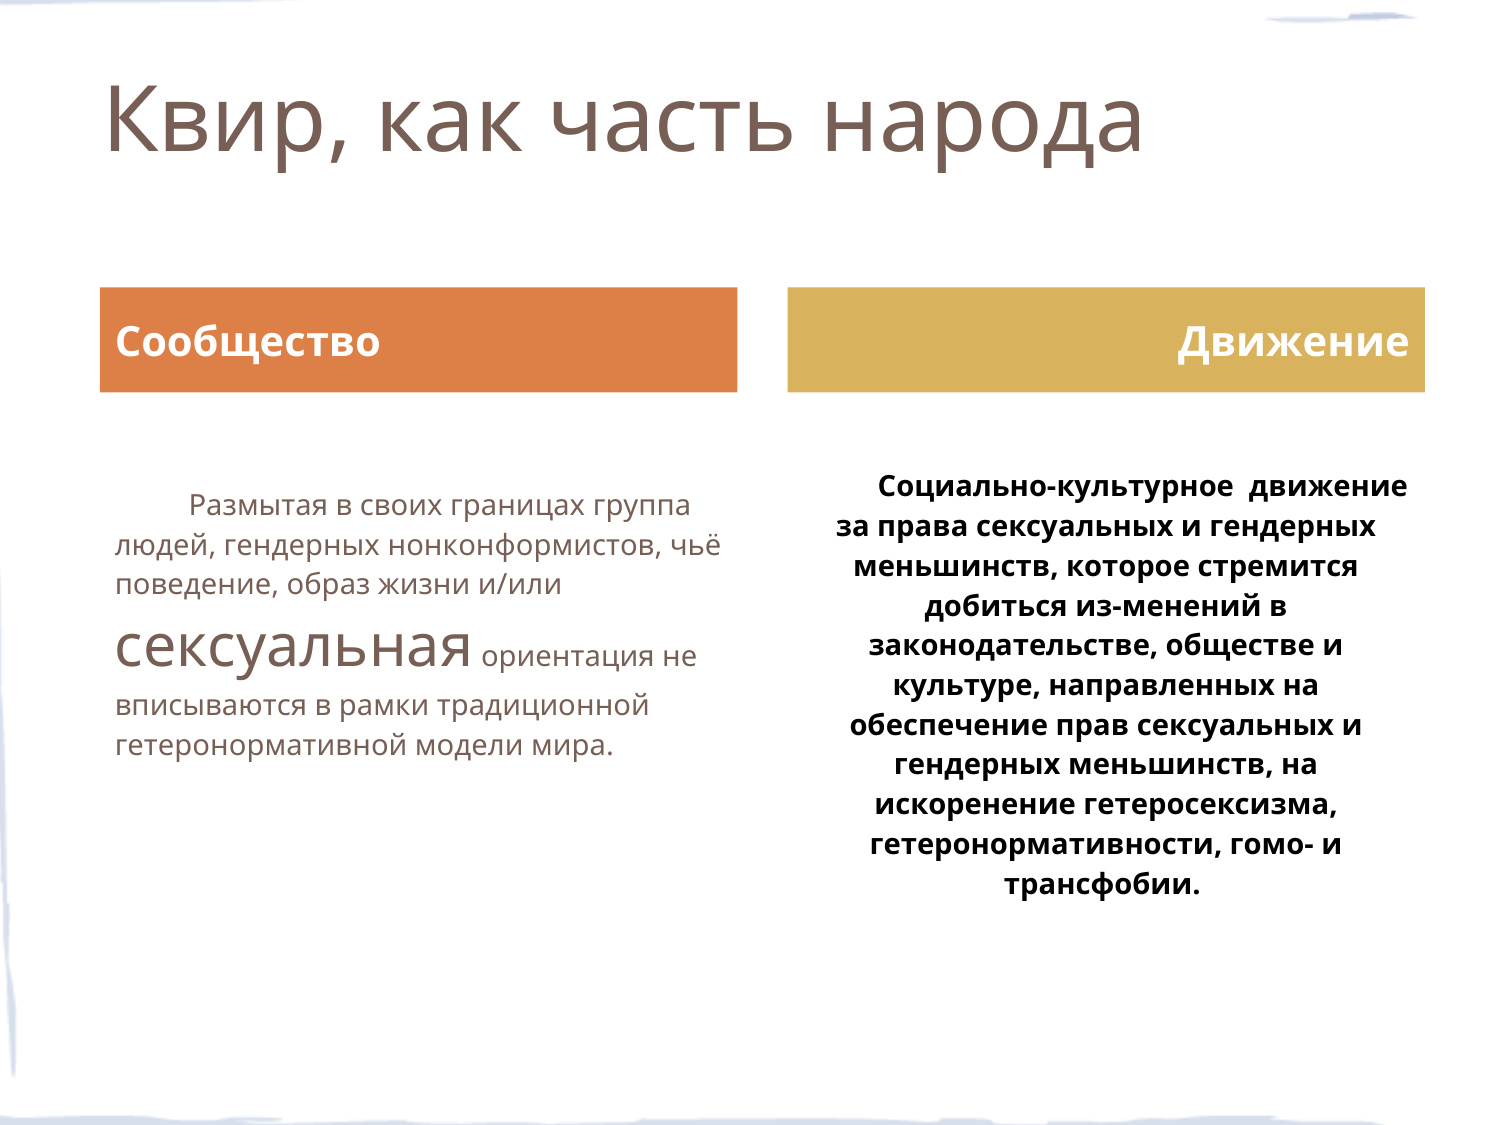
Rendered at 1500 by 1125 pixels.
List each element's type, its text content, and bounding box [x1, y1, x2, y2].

title Квир, как часть народа [87, 44, 1425, 188]
picture [0, 0, 1500, 1125]
list Cоциально-культурное движение за права сексуальных и гендерных меньшинств, которое стремится добиться из-менений в законодательстве, обществе и культуре, направленных на обеспечение прав сексуальных и гендерных меньшинств, на искоренение гетеросексизма, гетеронормативности, гомо- и трансфобии. [787, 399, 1425, 969]
list Движение [787, 287, 1425, 393]
list Сообщество [99, 287, 738, 393]
list Размытая в своих границах группа людей, гендерных нонконформистов, чьё поведение, образ жизни и/или сексуальная ориентация не вписываются в рамки традиционной гетеронормативной модели мира. [99, 399, 738, 888]
